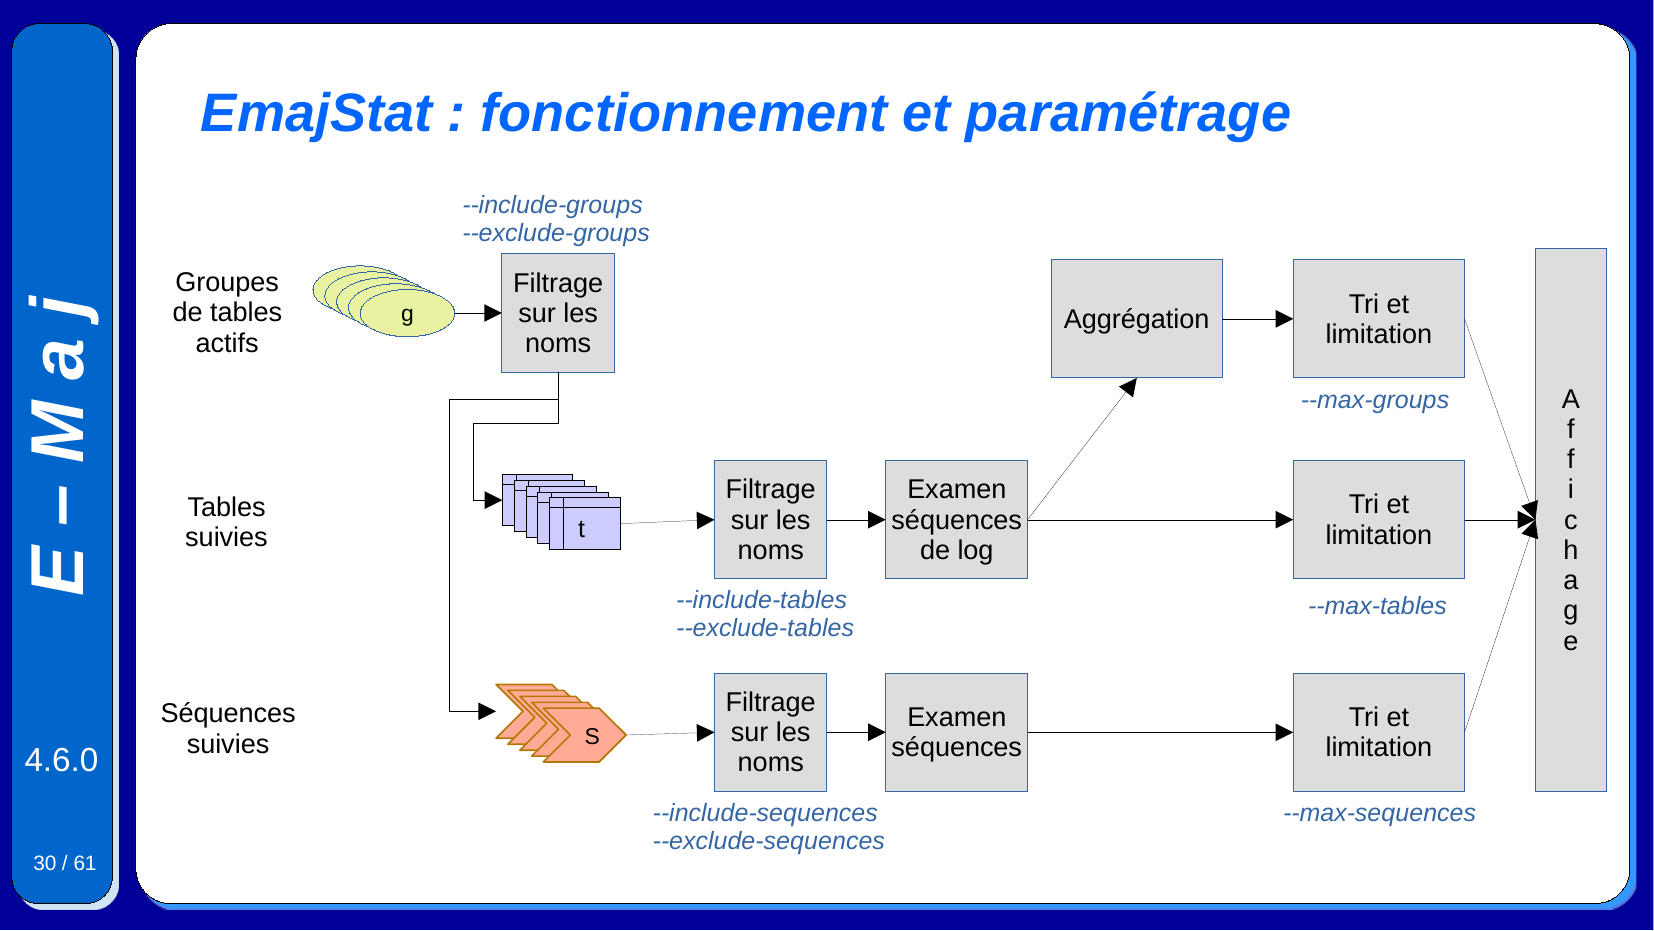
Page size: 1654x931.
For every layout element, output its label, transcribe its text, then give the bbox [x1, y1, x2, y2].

text_box Examen séquences [885, 673, 1028, 792]
text_box S [543, 708, 626, 762]
text_box Tables suivies [170, 484, 283, 560]
title EmajStat : fonctionnement et paramétrage [200, 34, 1575, 191]
text_box Groupes de tables actifs [157, 259, 297, 366]
text_box Séquences suivies [145, 691, 311, 767]
text_box --include-sequences --exclude-sequences [637, 791, 910, 863]
text_box Filtrage sur les noms [714, 673, 827, 791]
text_box Tri et limitation [1293, 673, 1465, 791]
text_box Tri et limitation [1293, 460, 1465, 579]
text_box A f f i c h a g e [1535, 248, 1607, 792]
text_box [507, 690, 594, 757]
text_box Filtrage sur les noms [501, 253, 615, 373]
text_box --max-tables [1293, 584, 1471, 628]
text_box Tri et limitation [1293, 259, 1465, 378]
text_box --max-groups [1286, 378, 1465, 421]
text_box [312, 265, 432, 327]
text_box --max-sequences [1268, 791, 1495, 835]
text_box --include-groups --exclude-groups [447, 183, 674, 254]
text_box S [496, 684, 558, 739]
text_box Filtrage sur les noms [714, 460, 827, 578]
text_box [502, 474, 609, 544]
text_box t [549, 497, 621, 550]
text_box Aggrégation [1051, 259, 1223, 378]
text_box Examen séquences de log [885, 460, 1028, 579]
text_box g [360, 289, 455, 337]
text_box --include-tables --exclude-tables [661, 578, 888, 650]
